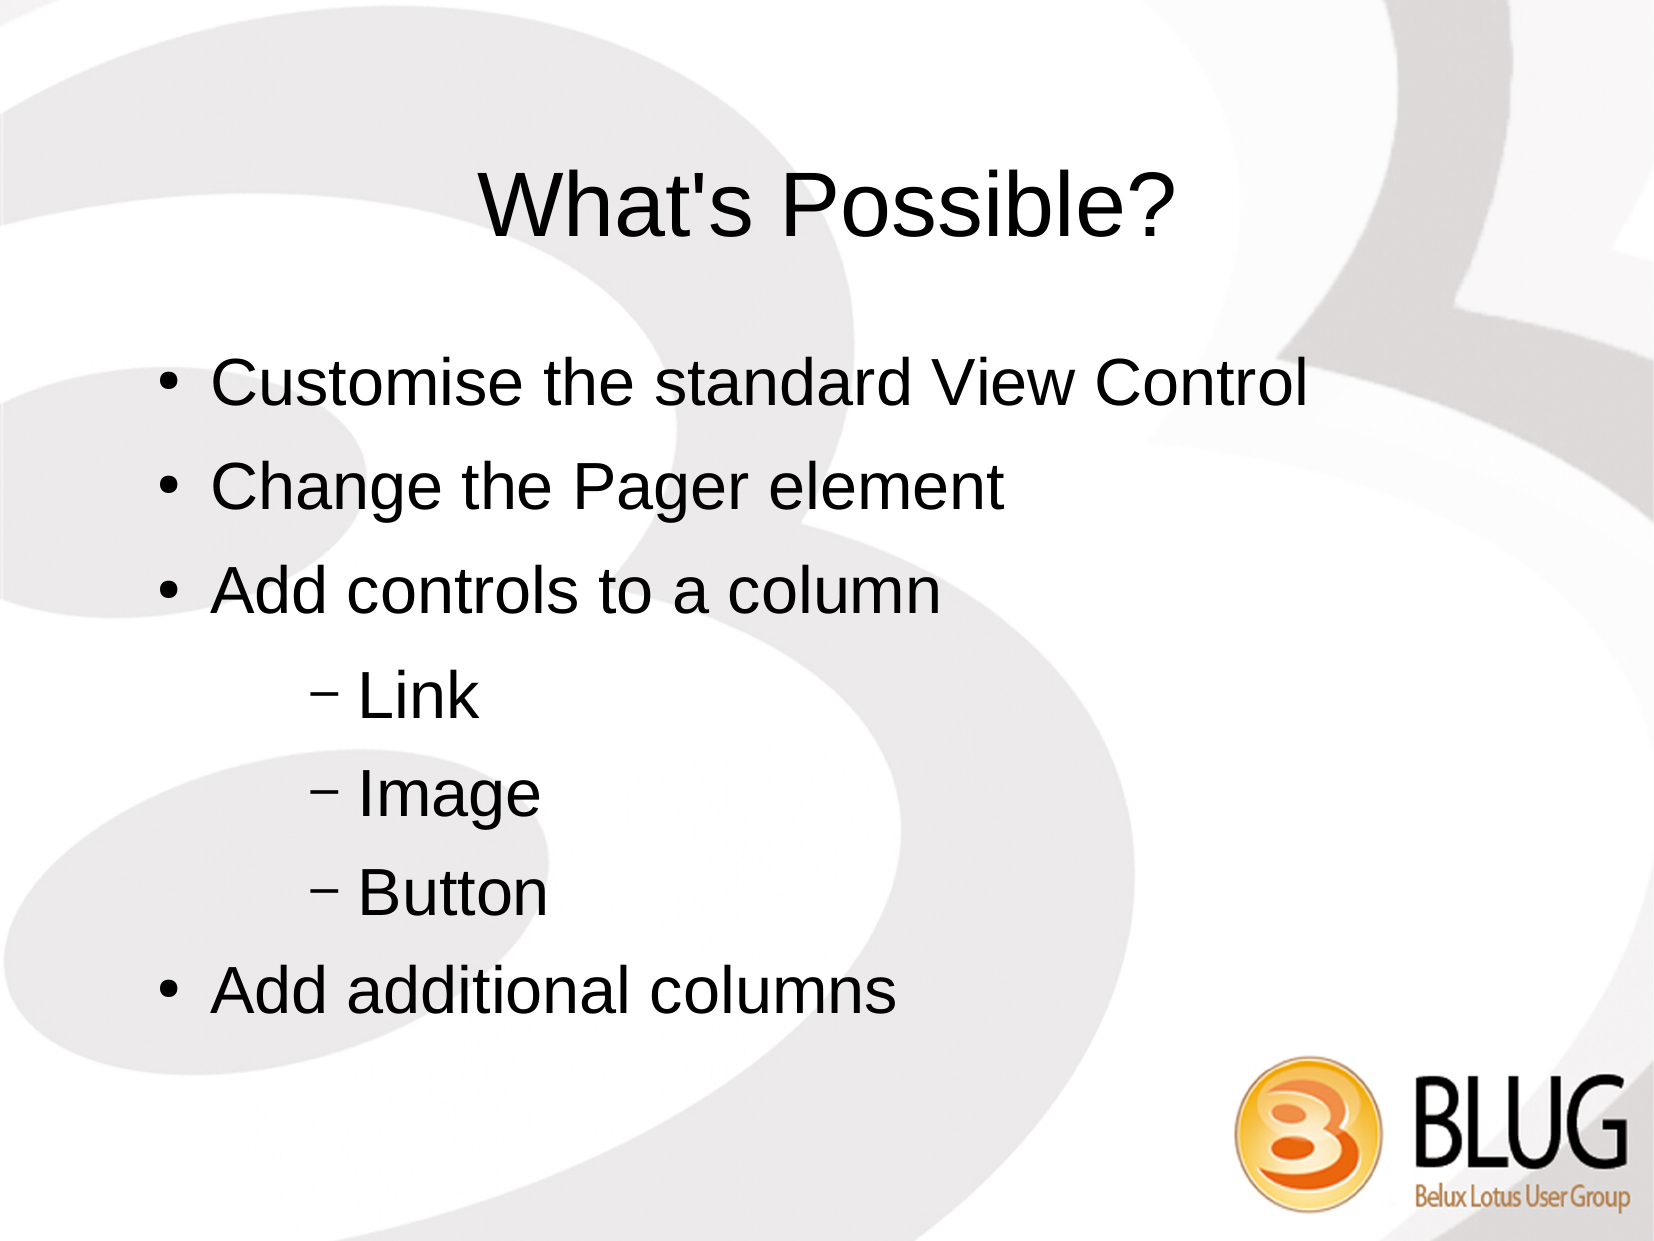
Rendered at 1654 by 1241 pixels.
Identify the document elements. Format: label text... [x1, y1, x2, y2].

list Customise the standard View Control Change the Pager element Add controls to a column Link Image Button Add additional columns [121, 344, 1534, 1052]
picture [0, 0, 1654, 1241]
title What's Possible? [121, 102, 1534, 310]
